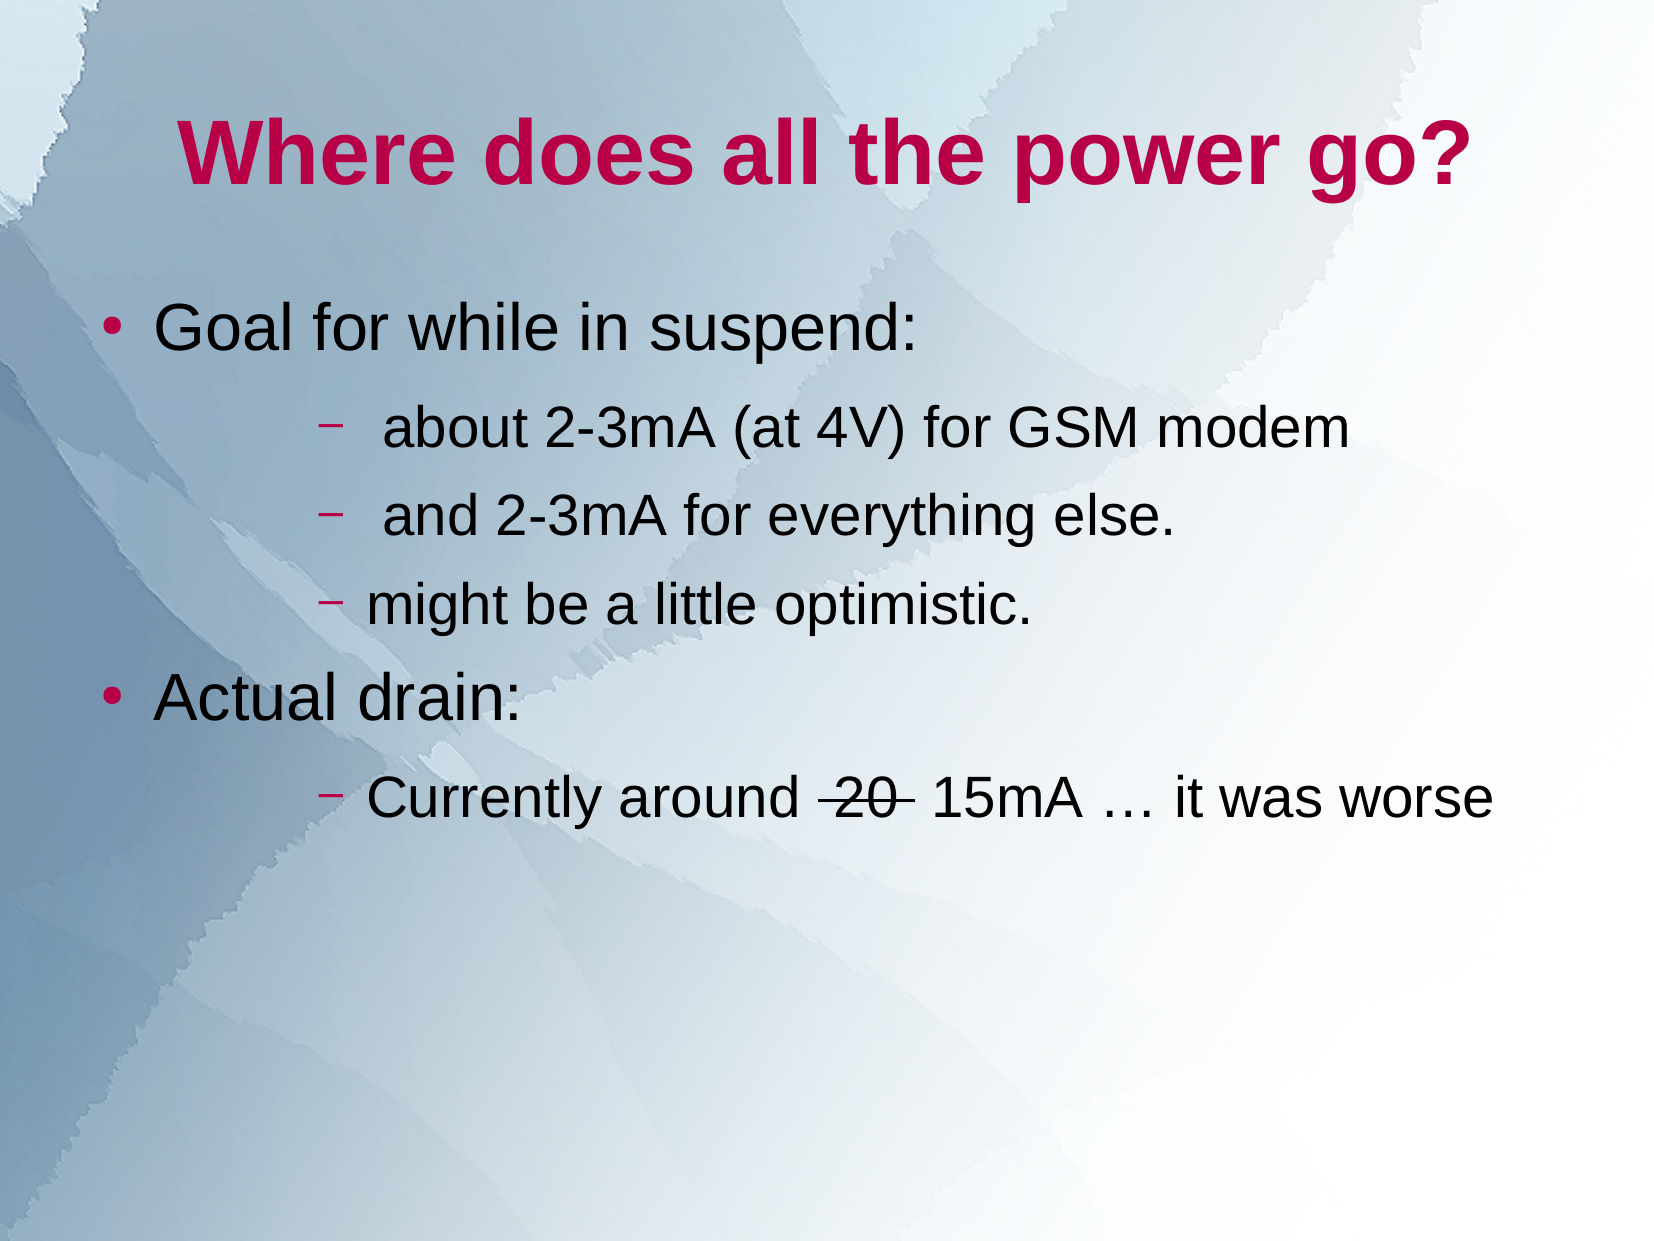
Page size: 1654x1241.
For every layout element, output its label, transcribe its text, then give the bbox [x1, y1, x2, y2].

title Where does all the power go? [82, 49, 1571, 257]
list Goal for while in suspend: about 2-3mA (at 4V) for GSM modem and 2-3mA for everything else. might be a little optimistic. Actual drain: Currently around 20 15mA … it was worse [82, 290, 1571, 1010]
picture [0, 0, 1654, 1241]
